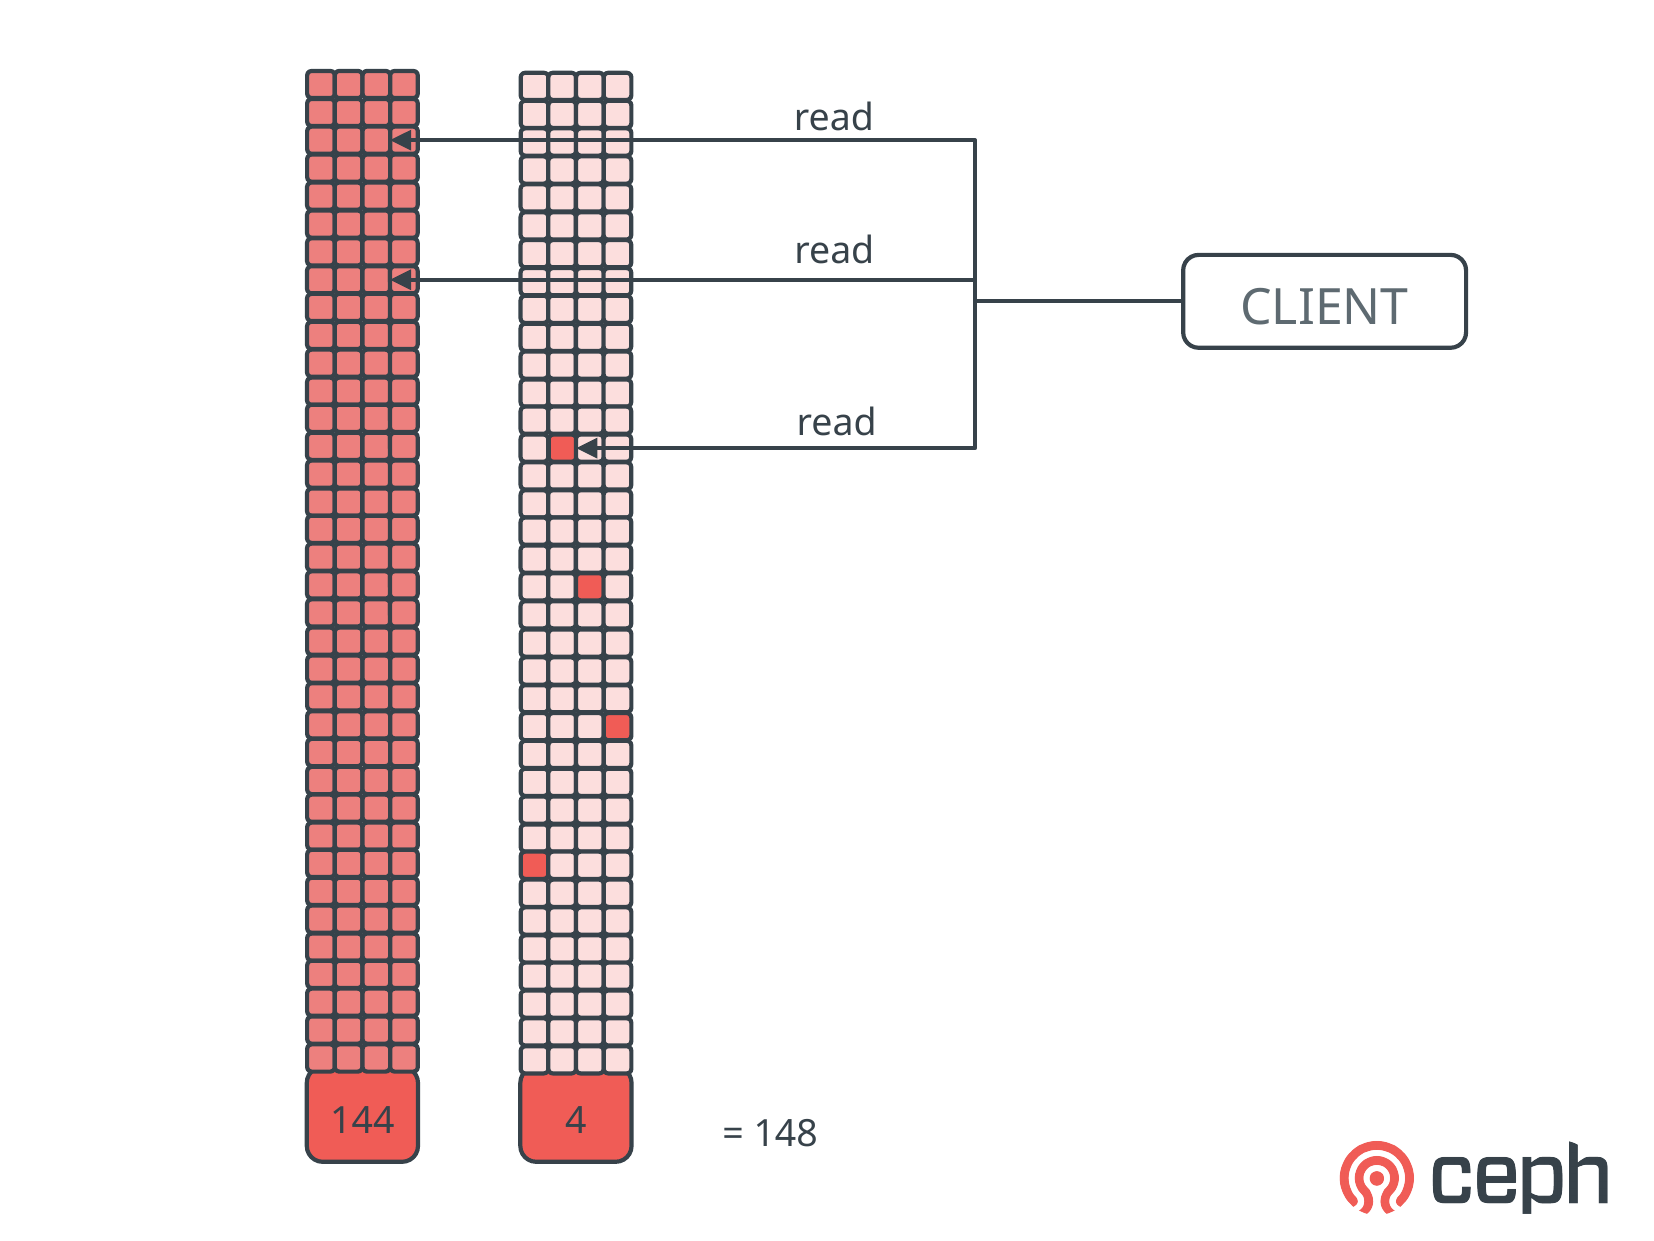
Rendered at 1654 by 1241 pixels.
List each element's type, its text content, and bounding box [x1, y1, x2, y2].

text_box [520, 282, 632, 1074]
text_box read [779, 210, 890, 279]
text_box [520, 142, 632, 278]
text_box read [778, 78, 890, 146]
text_box = 148 [707, 1093, 834, 1162]
text_box read [781, 383, 892, 451]
text_box [520, 72, 632, 138]
text_box 144 [306, 1069, 418, 1162]
picture [1293, 1095, 1654, 1241]
text_box 4 [520, 1072, 632, 1162]
text_box CLIENT [1183, 254, 1467, 348]
text_box [307, 70, 418, 1072]
